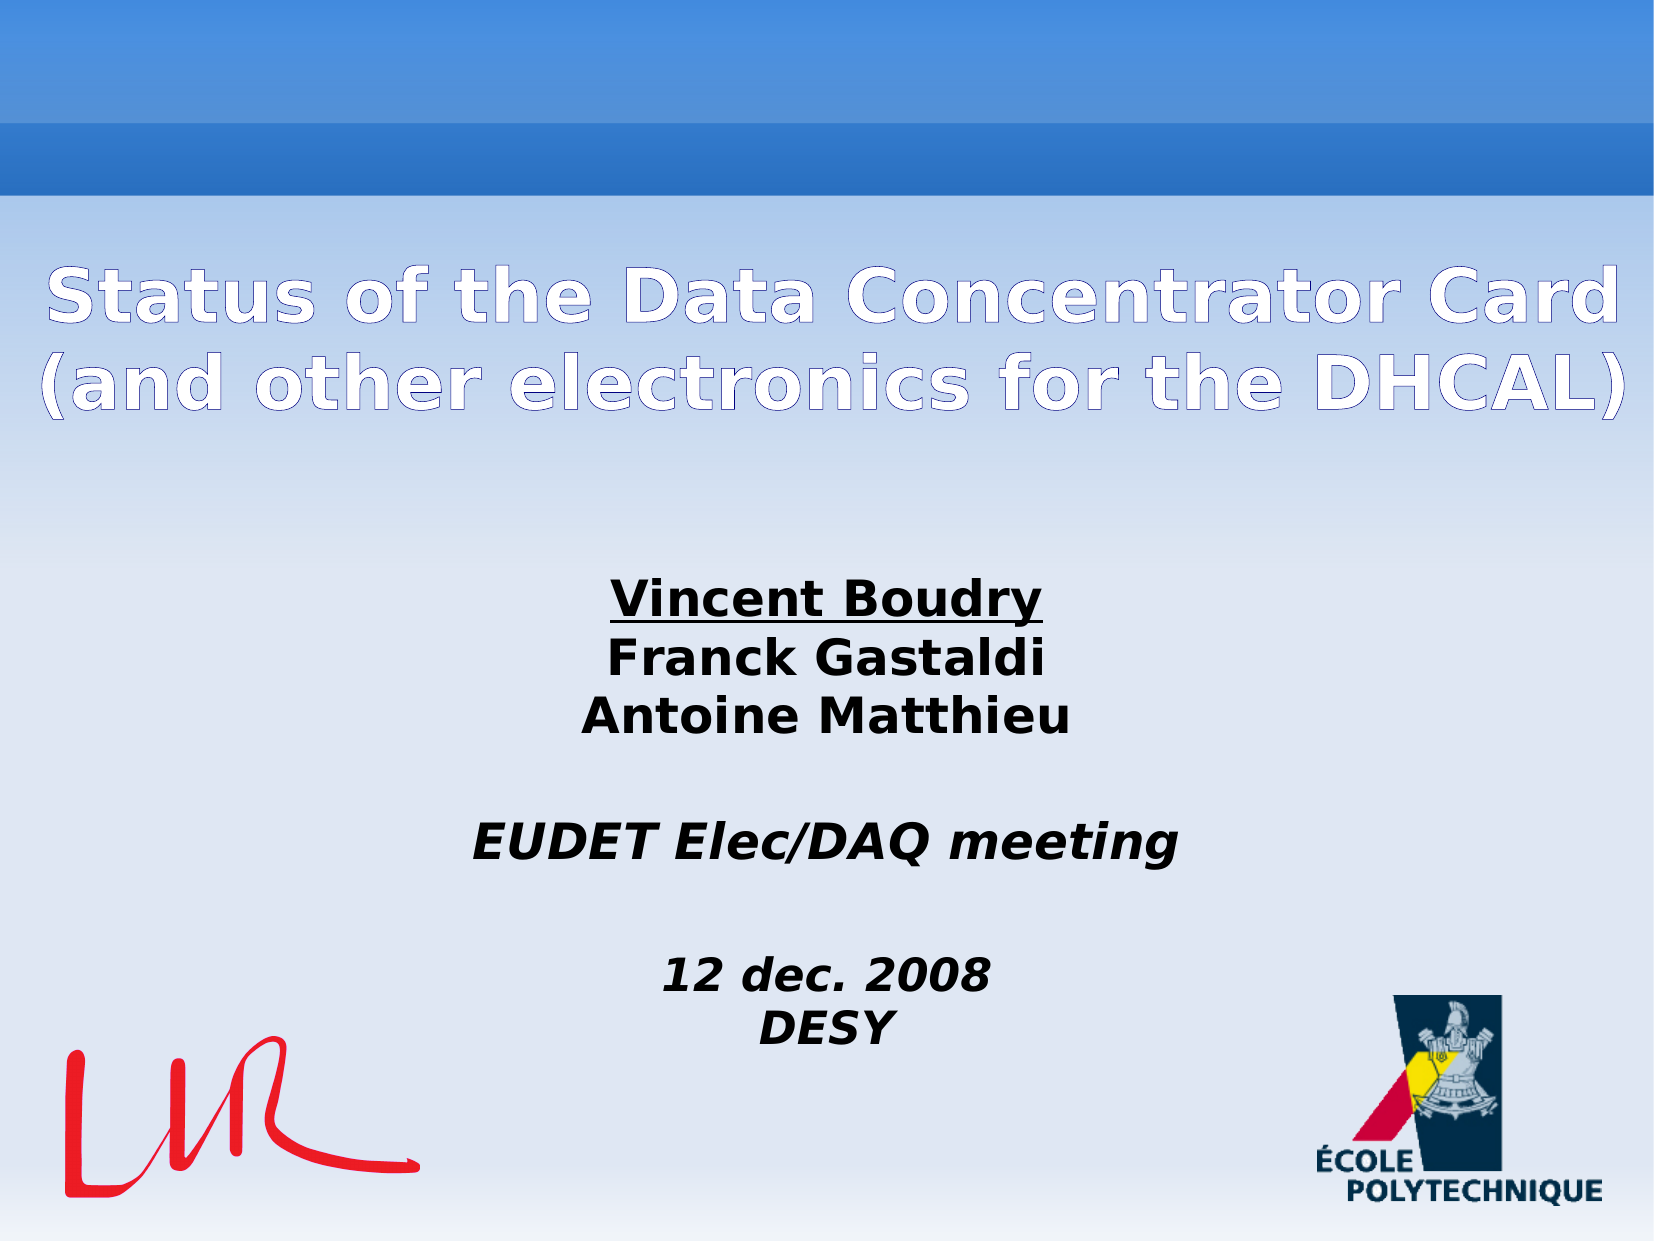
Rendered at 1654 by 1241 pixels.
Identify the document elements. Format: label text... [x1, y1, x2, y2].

subtitle Vincent Boudry Franck Gastaldi Antoine Matthieu EUDET Elec/DAQ meeting 12 dec. 2008 DESY [59, 563, 1595, 1063]
picture [0, 0, 1654, 1241]
title Status of the Data Concentrator Card (and other electronics for the DHCAL) [21, 252, 1646, 428]
